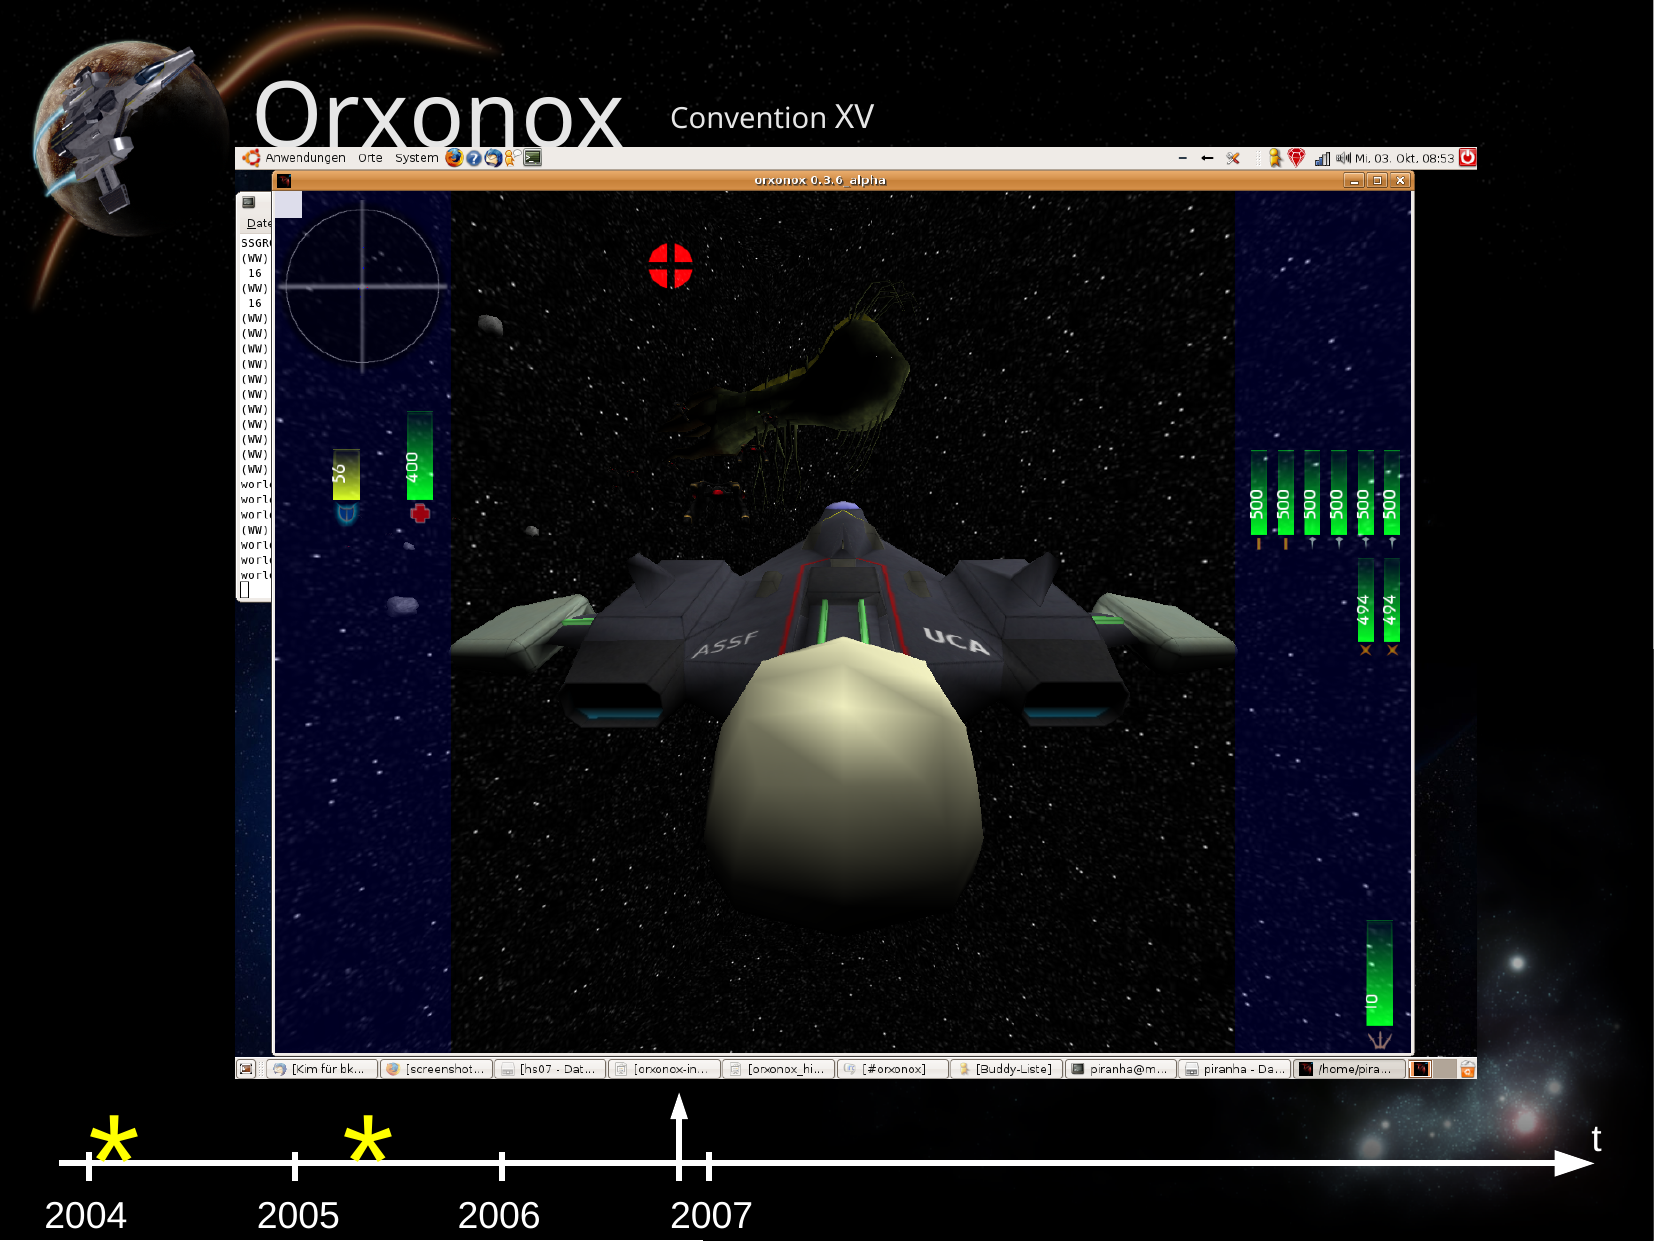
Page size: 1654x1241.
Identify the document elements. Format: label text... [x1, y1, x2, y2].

text_box 2005 [242, 1187, 324, 1241]
text_box t [1576, 1110, 1636, 1168]
picture [0, 0, 1654, 1241]
text_box 2004 [29, 1187, 70, 1241]
text_box * [70, 1076, 160, 1241]
text_box 2007 [655, 1187, 774, 1241]
text_box * [324, 1079, 414, 1241]
text_box 2006 [442, 1187, 562, 1241]
